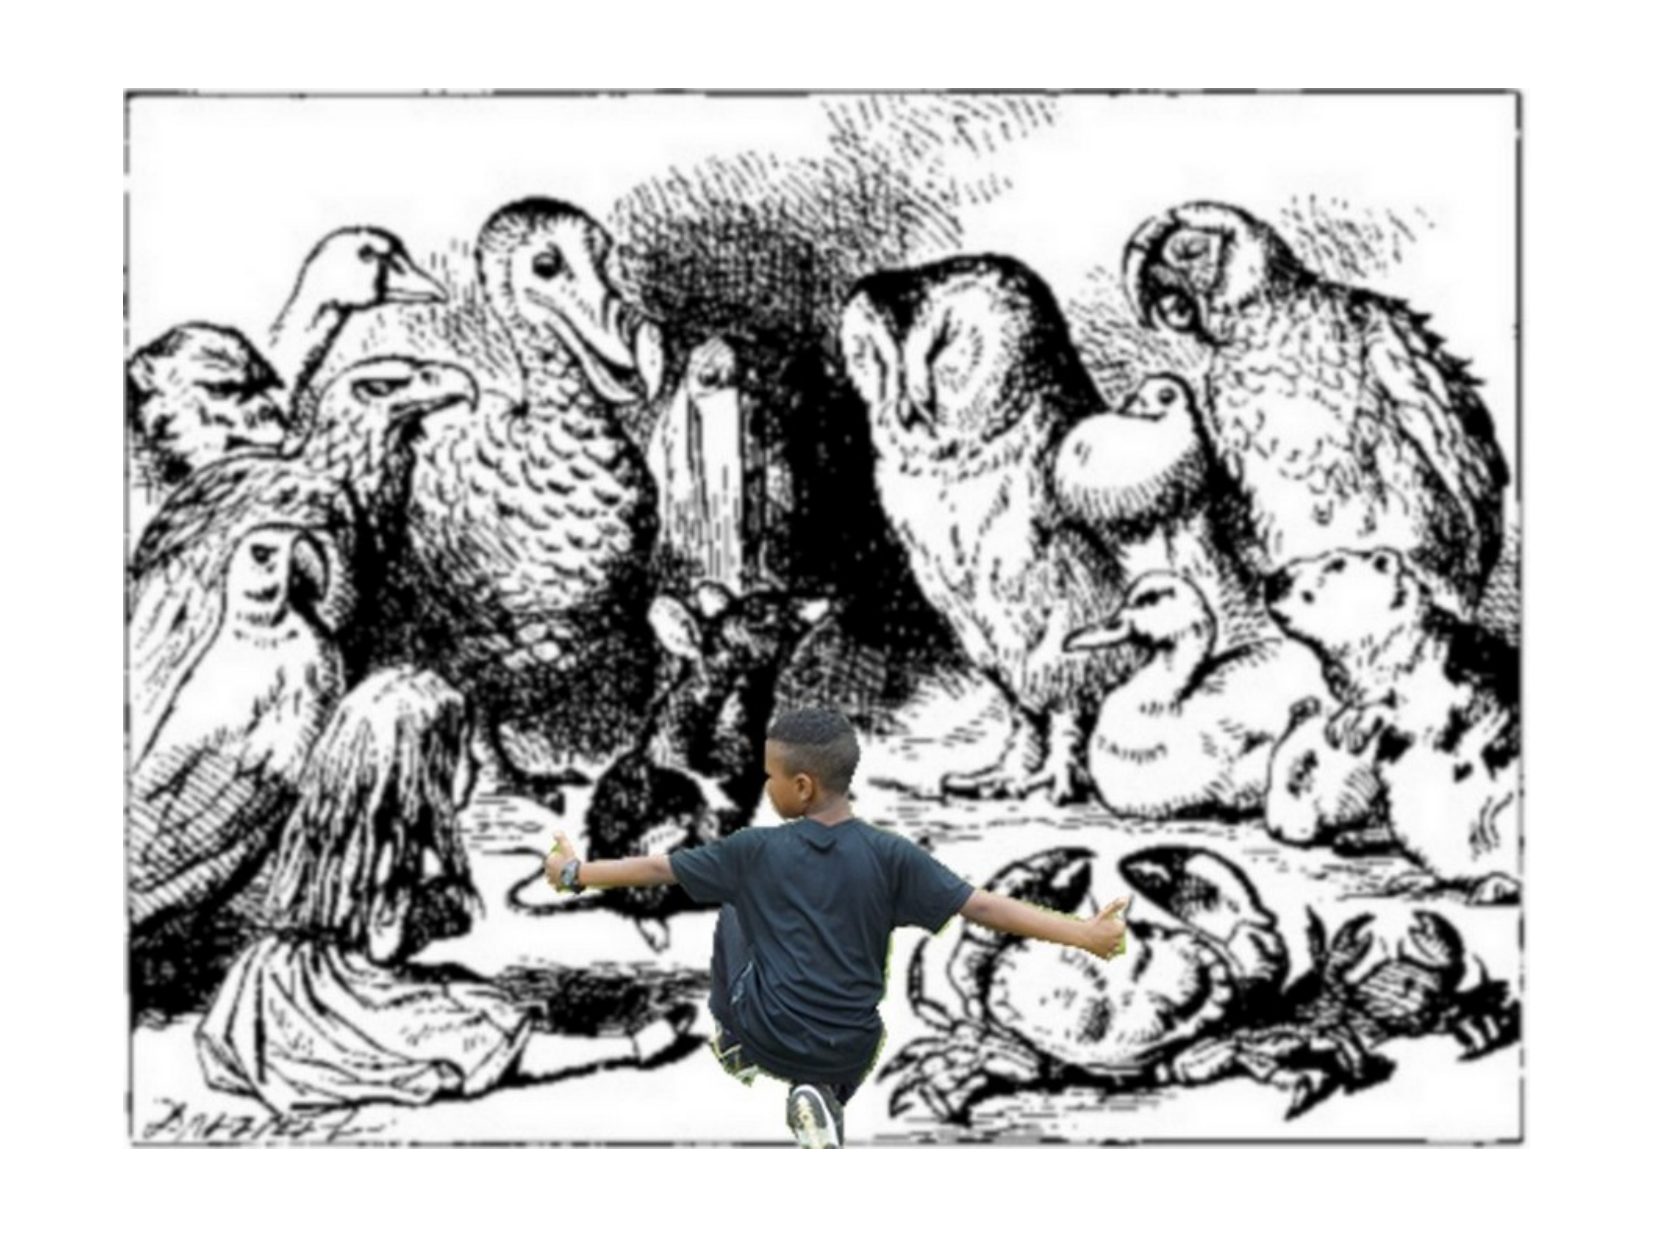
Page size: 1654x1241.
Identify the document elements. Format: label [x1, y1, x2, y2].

picture [123, 88, 1530, 1149]
